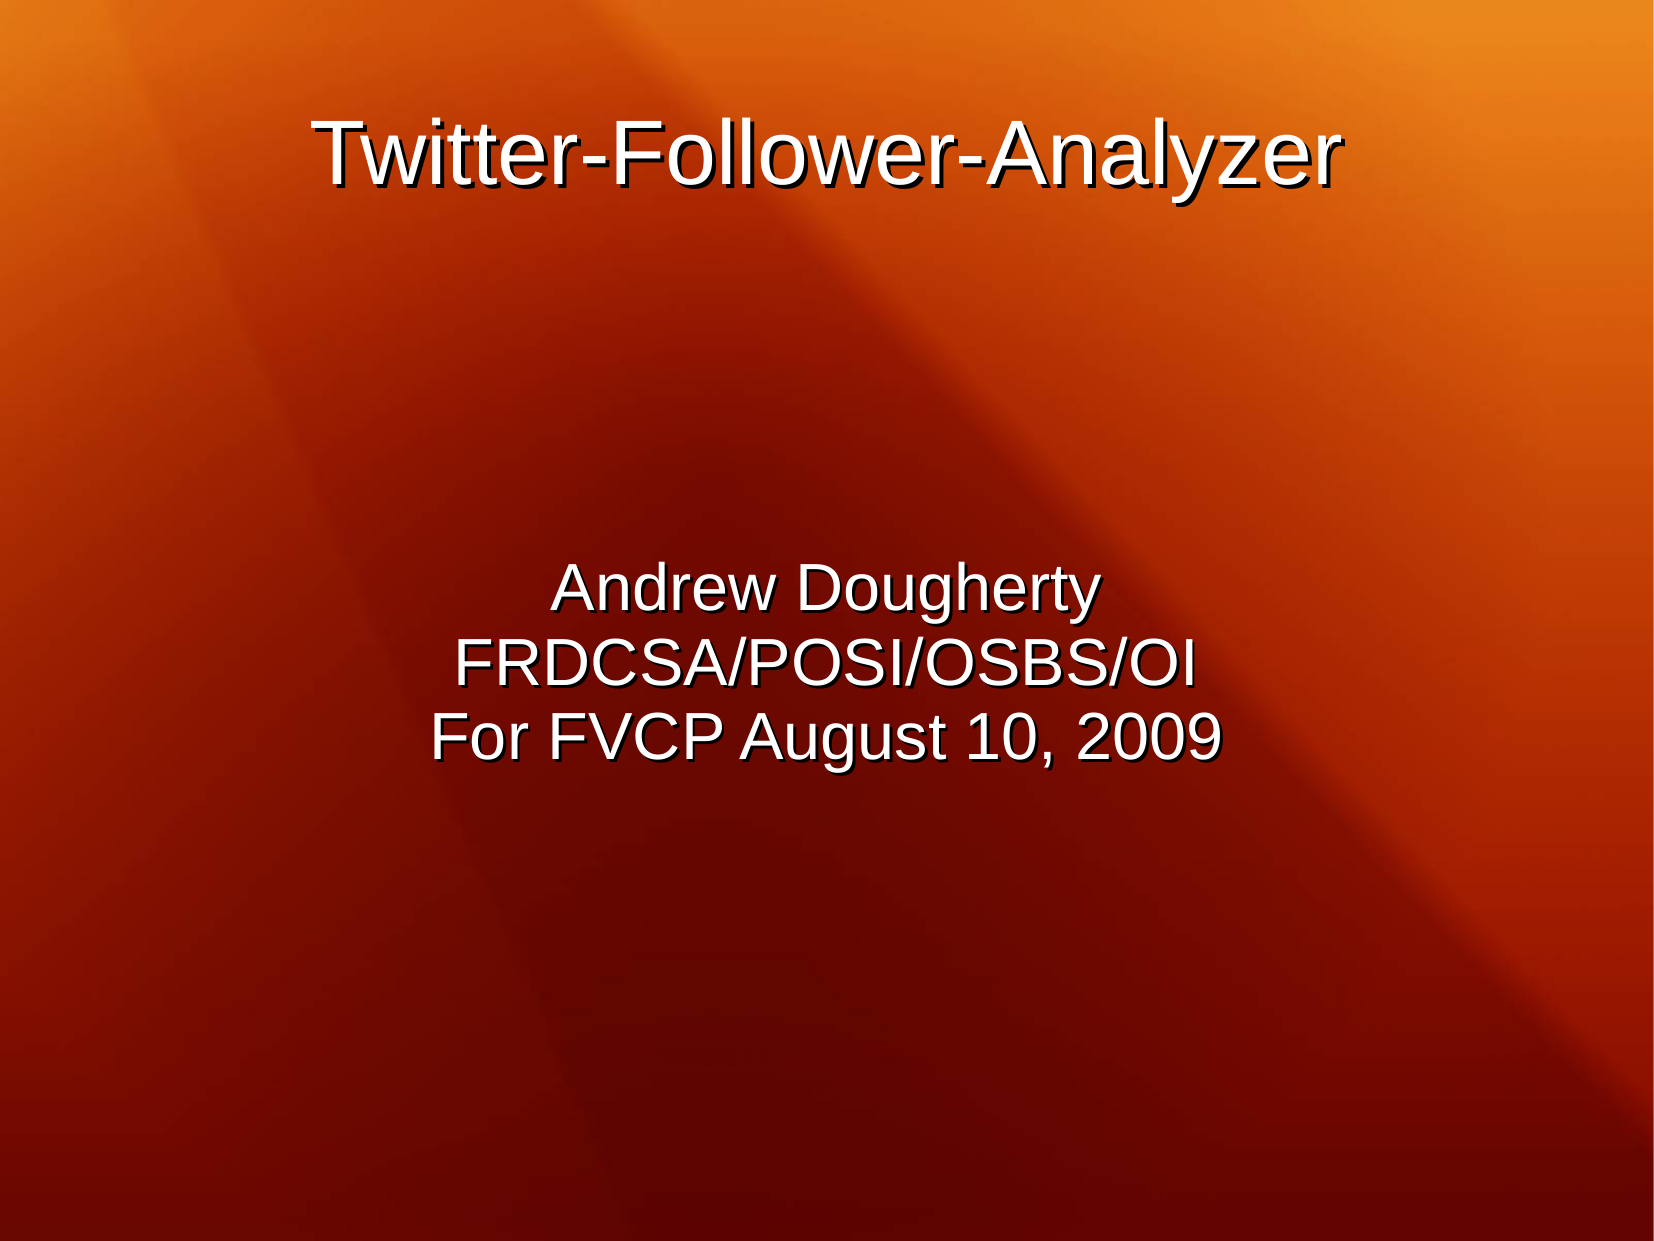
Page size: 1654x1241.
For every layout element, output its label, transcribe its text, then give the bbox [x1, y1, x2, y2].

title Twitter-Follower-Analyzer [82, 49, 1571, 257]
picture [0, 0, 1654, 1241]
subtitle Andrew Dougherty FRDCSA/POSI/OSBS/OI For FVCP August 10, 2009 [82, 297, 1571, 1102]
